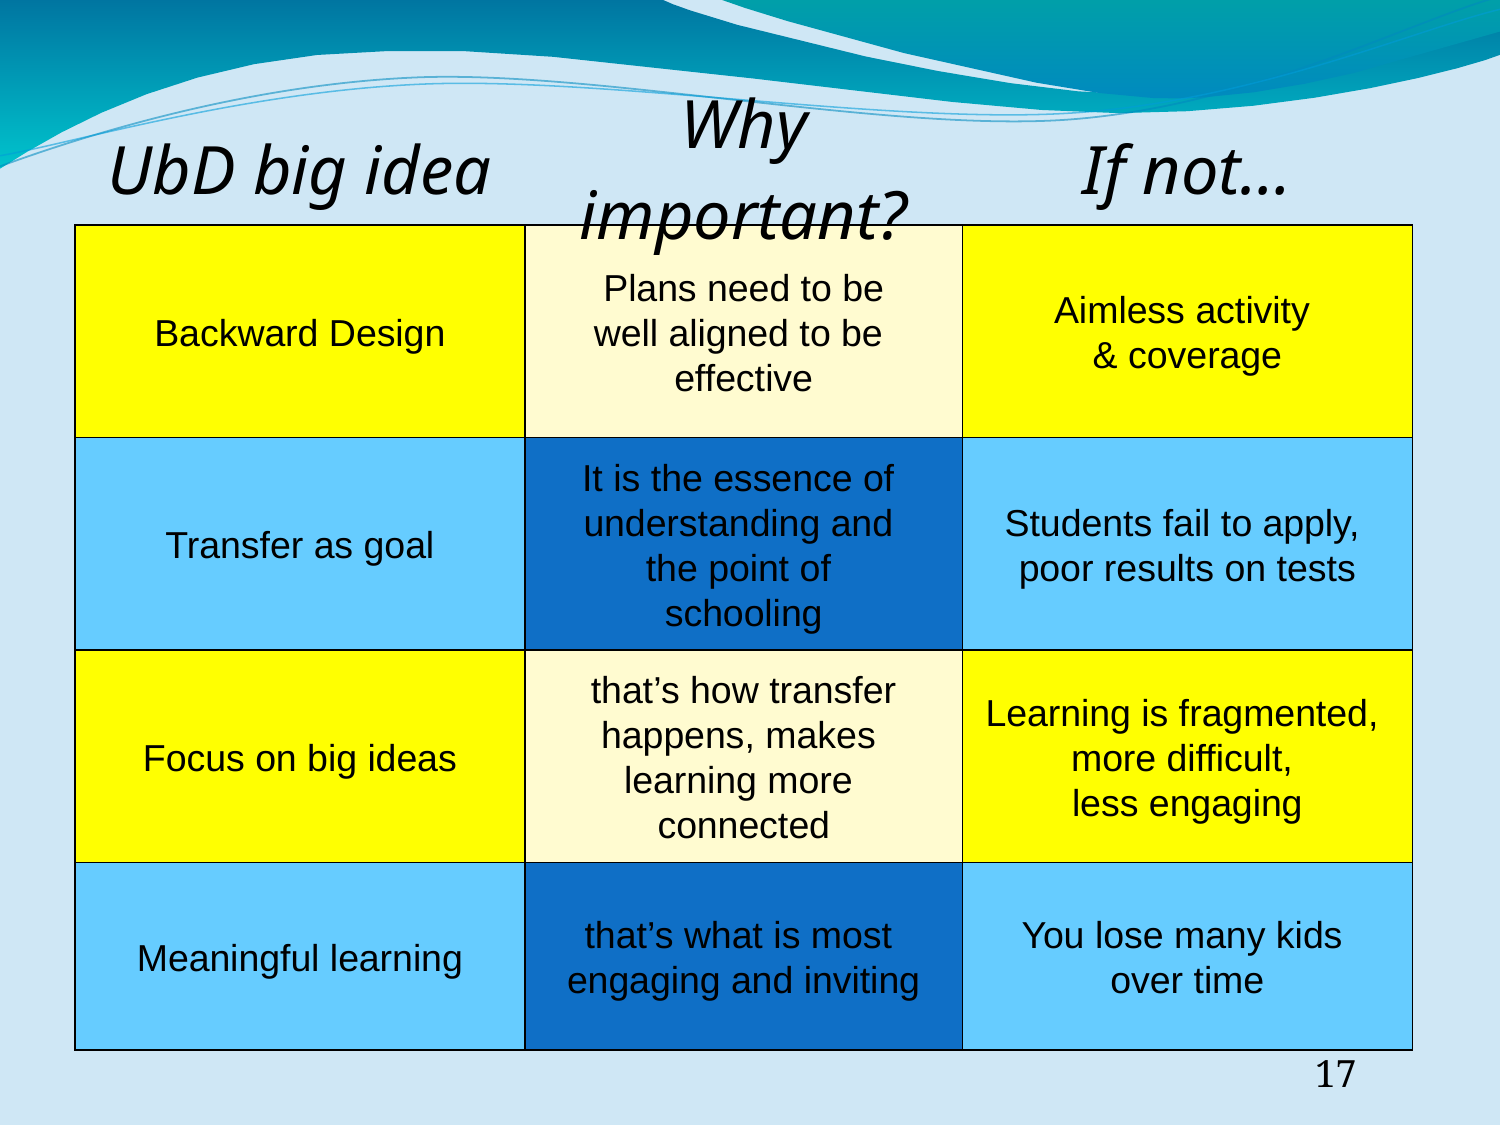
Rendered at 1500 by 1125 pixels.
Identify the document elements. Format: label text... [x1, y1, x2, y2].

text_box Backward Design [74, 224, 524, 437]
text_box Students fail to apply, poor results on tests [962, 437, 1413, 649]
text_box Meaningful learning [74, 862, 524, 1050]
table_header UbD big idea [75, 70, 525, 267]
slide_number <number> [1299, 1042, 1425, 1103]
text_box Focus on big ideas [74, 649, 524, 862]
text_box It is the essence of understanding and the point of schooling [524, 437, 962, 649]
table_header Why important? [525, 70, 962, 267]
text_box that’s what is most engaging and inviting [524, 862, 962, 1050]
table_header If not… [962, 70, 1412, 267]
text_box You lose many kids over time [962, 863, 1413, 1050]
text_box Transfer as goal [74, 437, 524, 649]
text_box that’s how transfer happens, makes learning more connected [524, 649, 962, 862]
text_box Plans need to be well aligned to be effective [524, 267, 962, 437]
text_box Learning is fragmented, more difficult, less engaging [962, 649, 1413, 863]
text_box Aimless activity & coverage [962, 224, 1413, 437]
